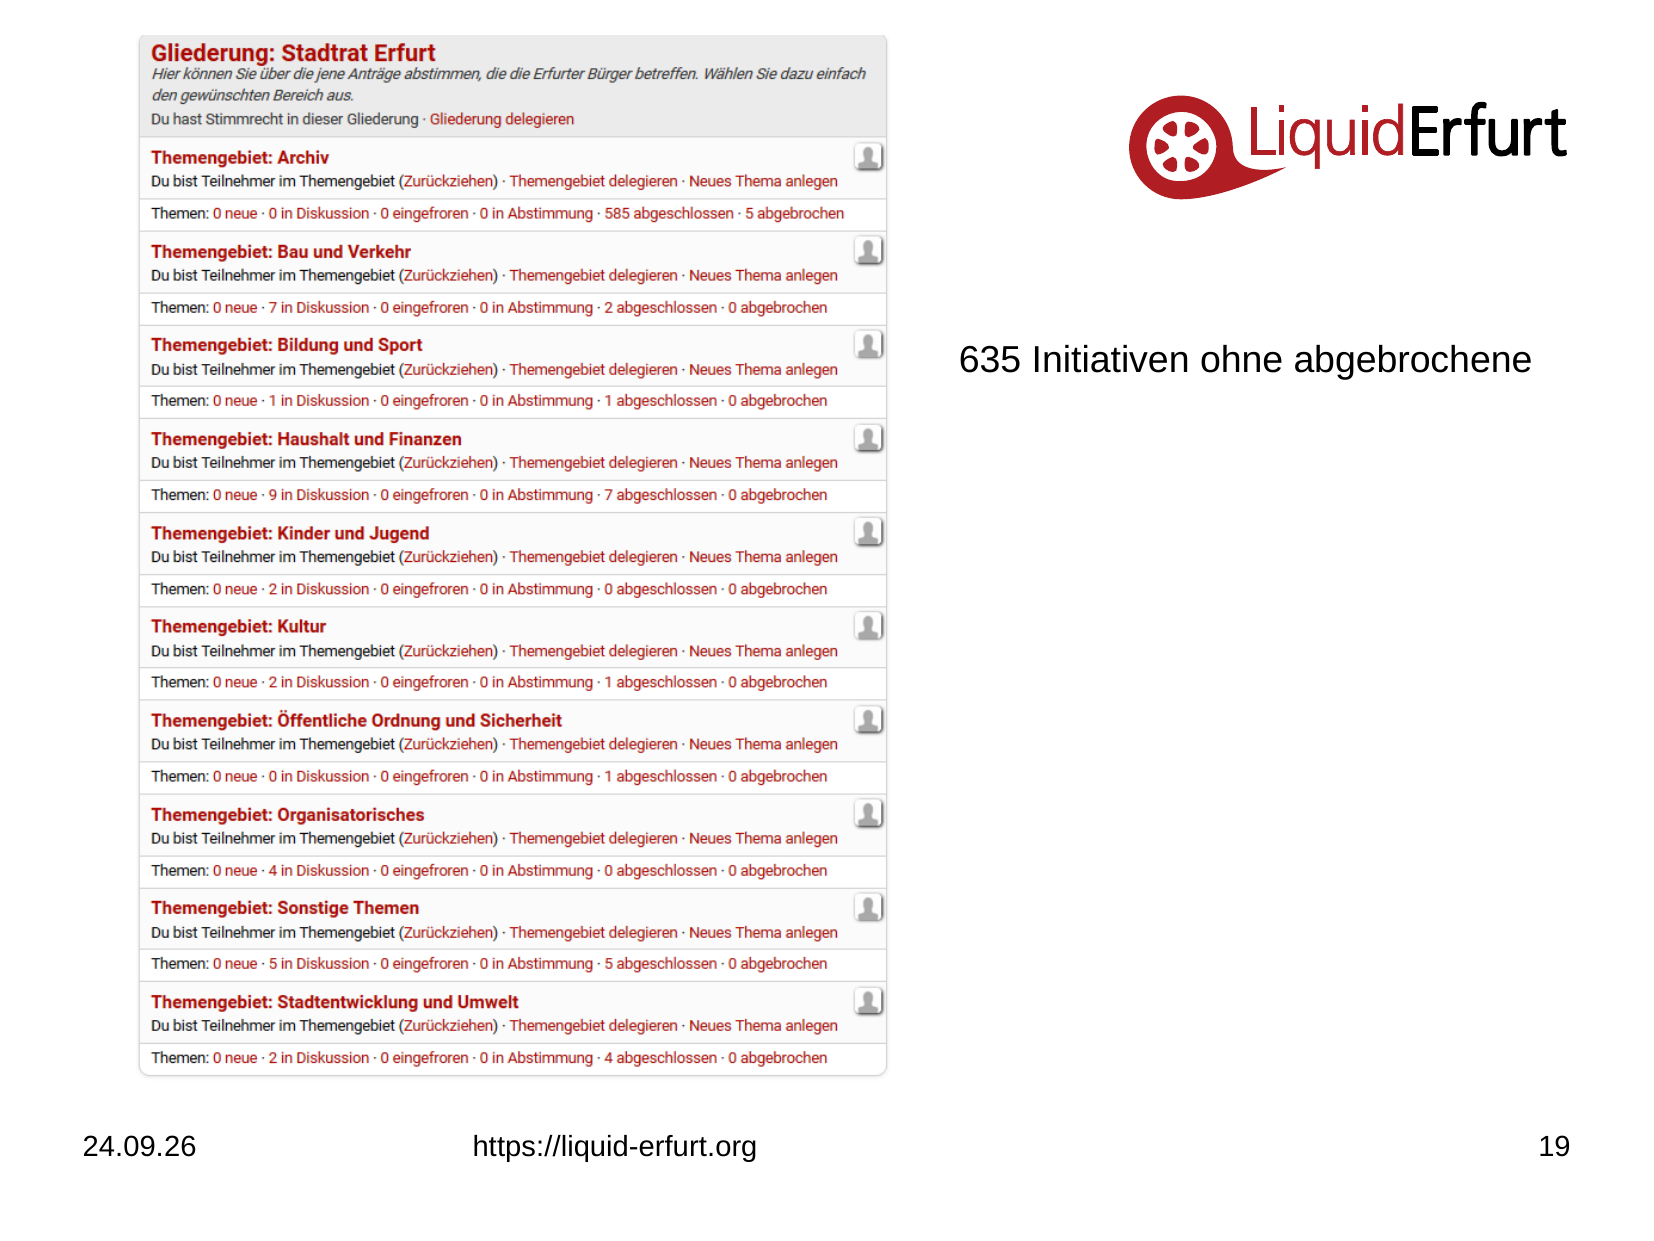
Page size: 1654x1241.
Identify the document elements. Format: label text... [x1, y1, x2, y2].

text_box 635 Initiativen ohne abgebrochene [944, 330, 1550, 388]
picture [134, 35, 910, 1087]
